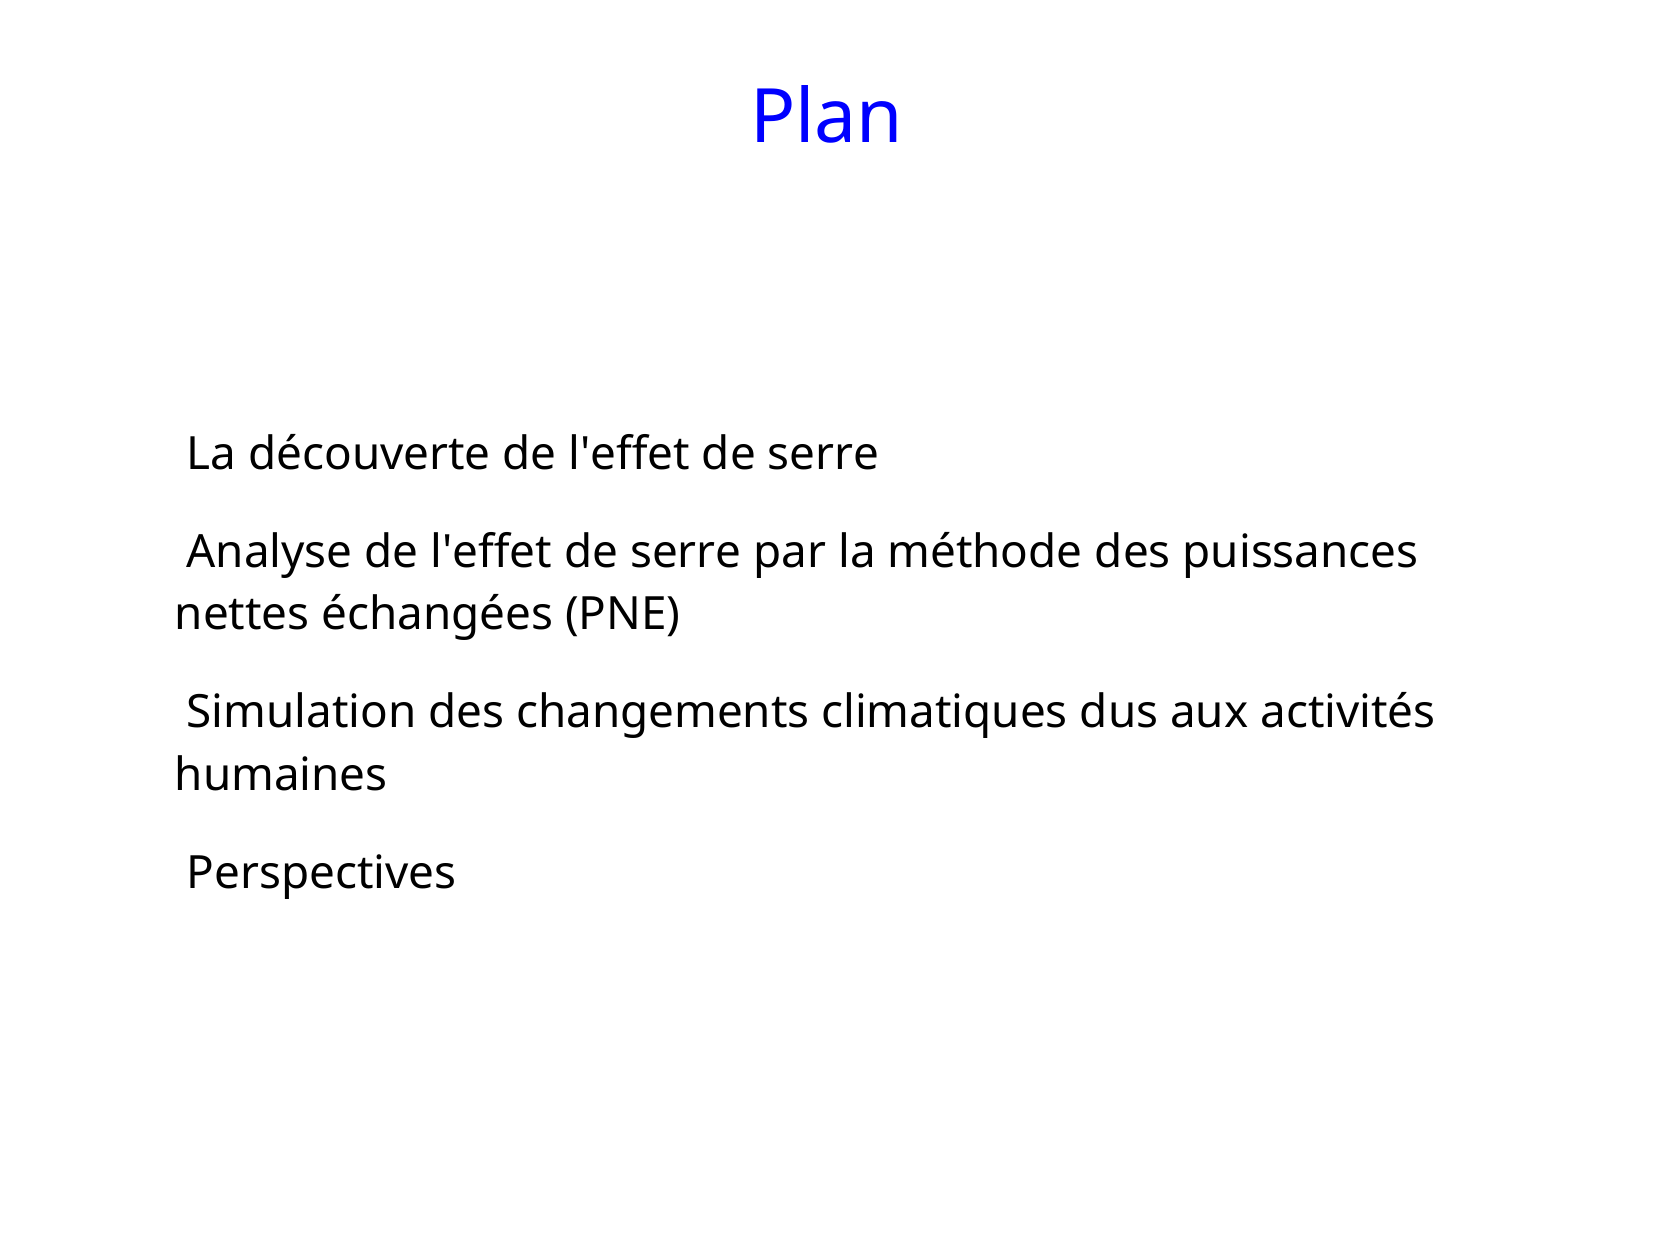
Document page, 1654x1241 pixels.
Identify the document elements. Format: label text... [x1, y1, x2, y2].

title Plan [82, 21, 1571, 206]
text_box La découverte de l'effet de serre Analyse de l'effet de serre par la méthode des puissances nettes échangées (PNE) Simulation des changements climatiques dus aux activités humaines Perspectives [160, 412, 1525, 848]
